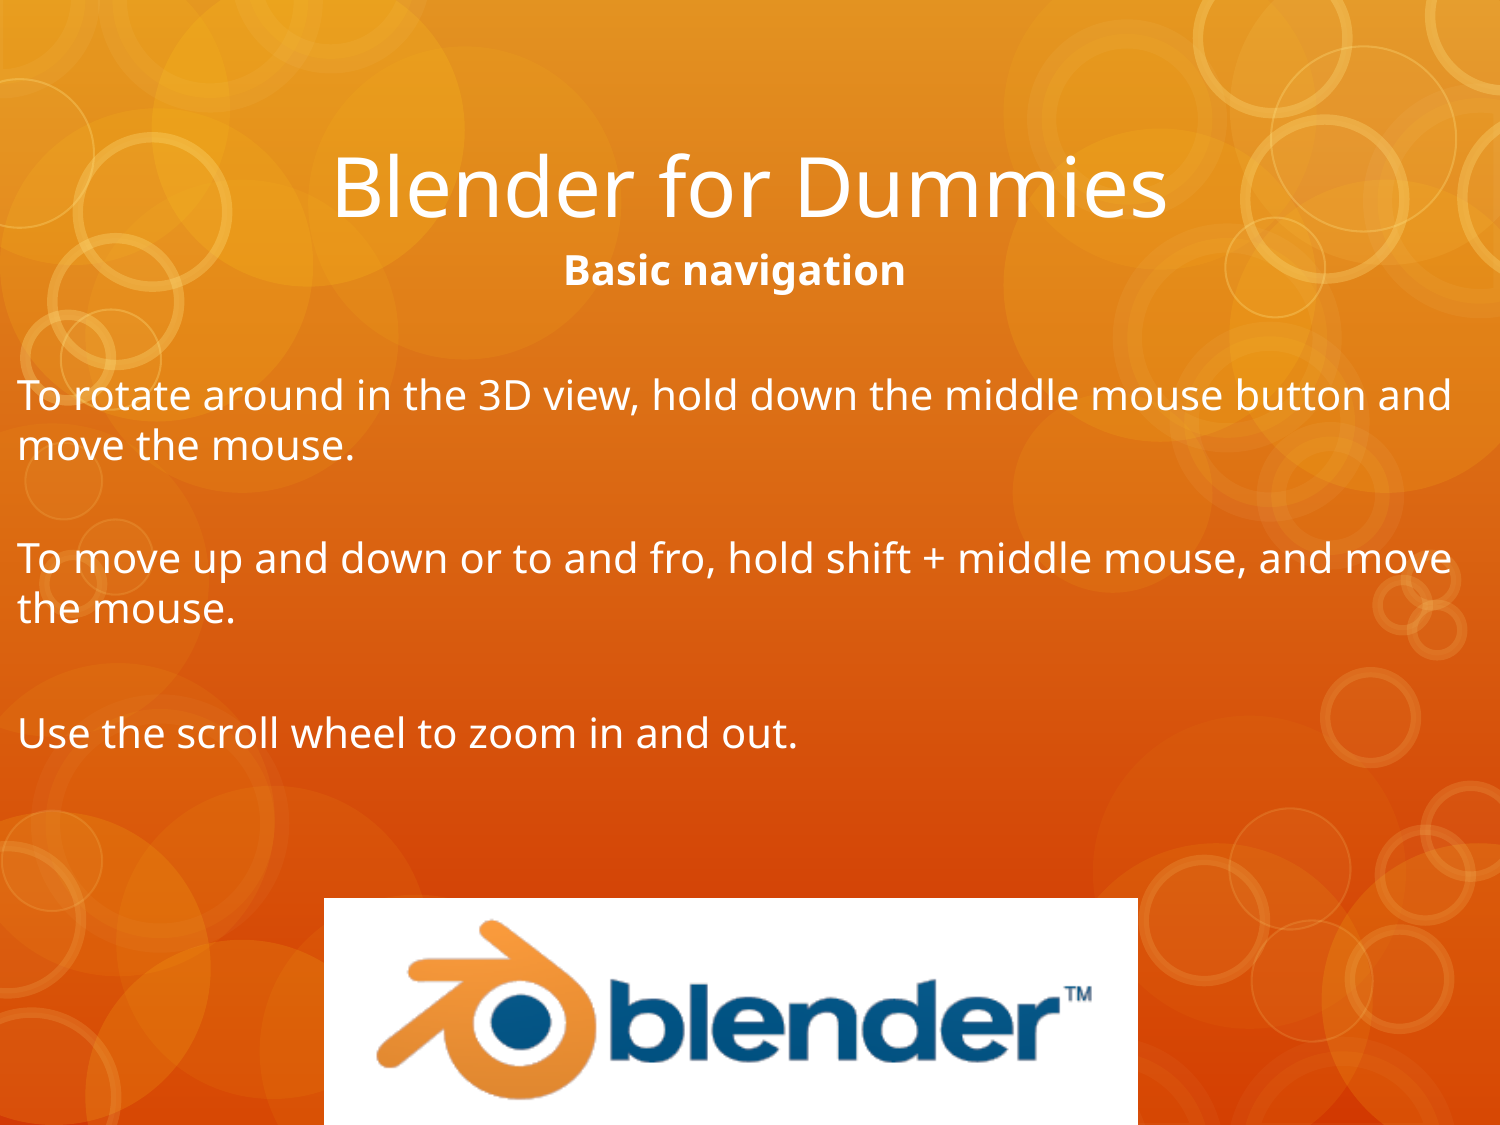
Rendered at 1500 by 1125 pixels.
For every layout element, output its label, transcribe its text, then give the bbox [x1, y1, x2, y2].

picture [324, 898, 1138, 1125]
subtitle Basic navigation To rotate around in the 3D view, hold down the middle mouse button and move the mouse. To move up and down or to and fro, hold shift + middle mouse, and move the mouse. Use the scroll wheel to zoom in and out. [1, 236, 1500, 899]
title Blender for Dummies [0, 0, 1500, 242]
